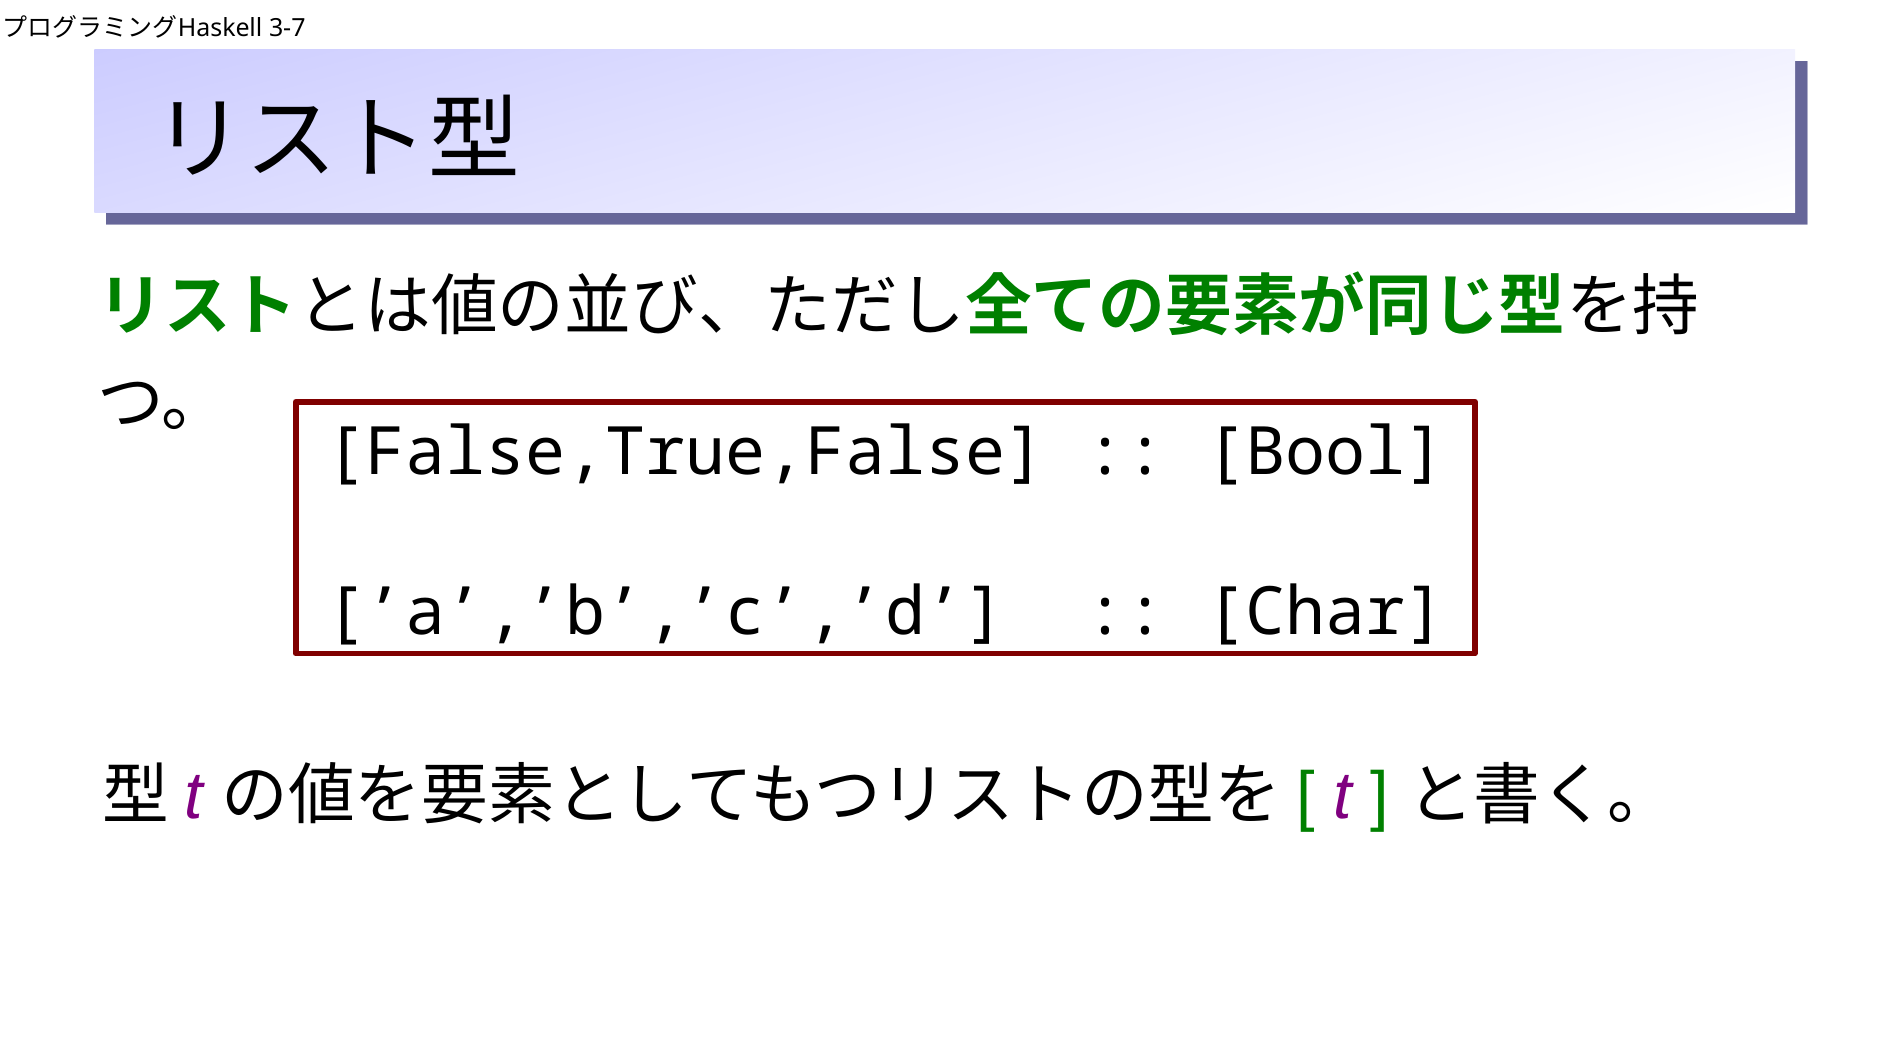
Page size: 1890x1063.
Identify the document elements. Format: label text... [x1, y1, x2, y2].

list リストとは値の並び、ただし全ての要素が同じ型を持つ。 [94, 248, 1796, 323]
text_box [False,True,False] :: [Bool] [’a’,’b’,’c’,’d’] :: [Char] [295, 401, 1475, 654]
title リスト型 [94, 49, 1796, 213]
text_box 型 t の値を要素としてもつリストの型を [ t ] と書く。 [87, 733, 1724, 824]
